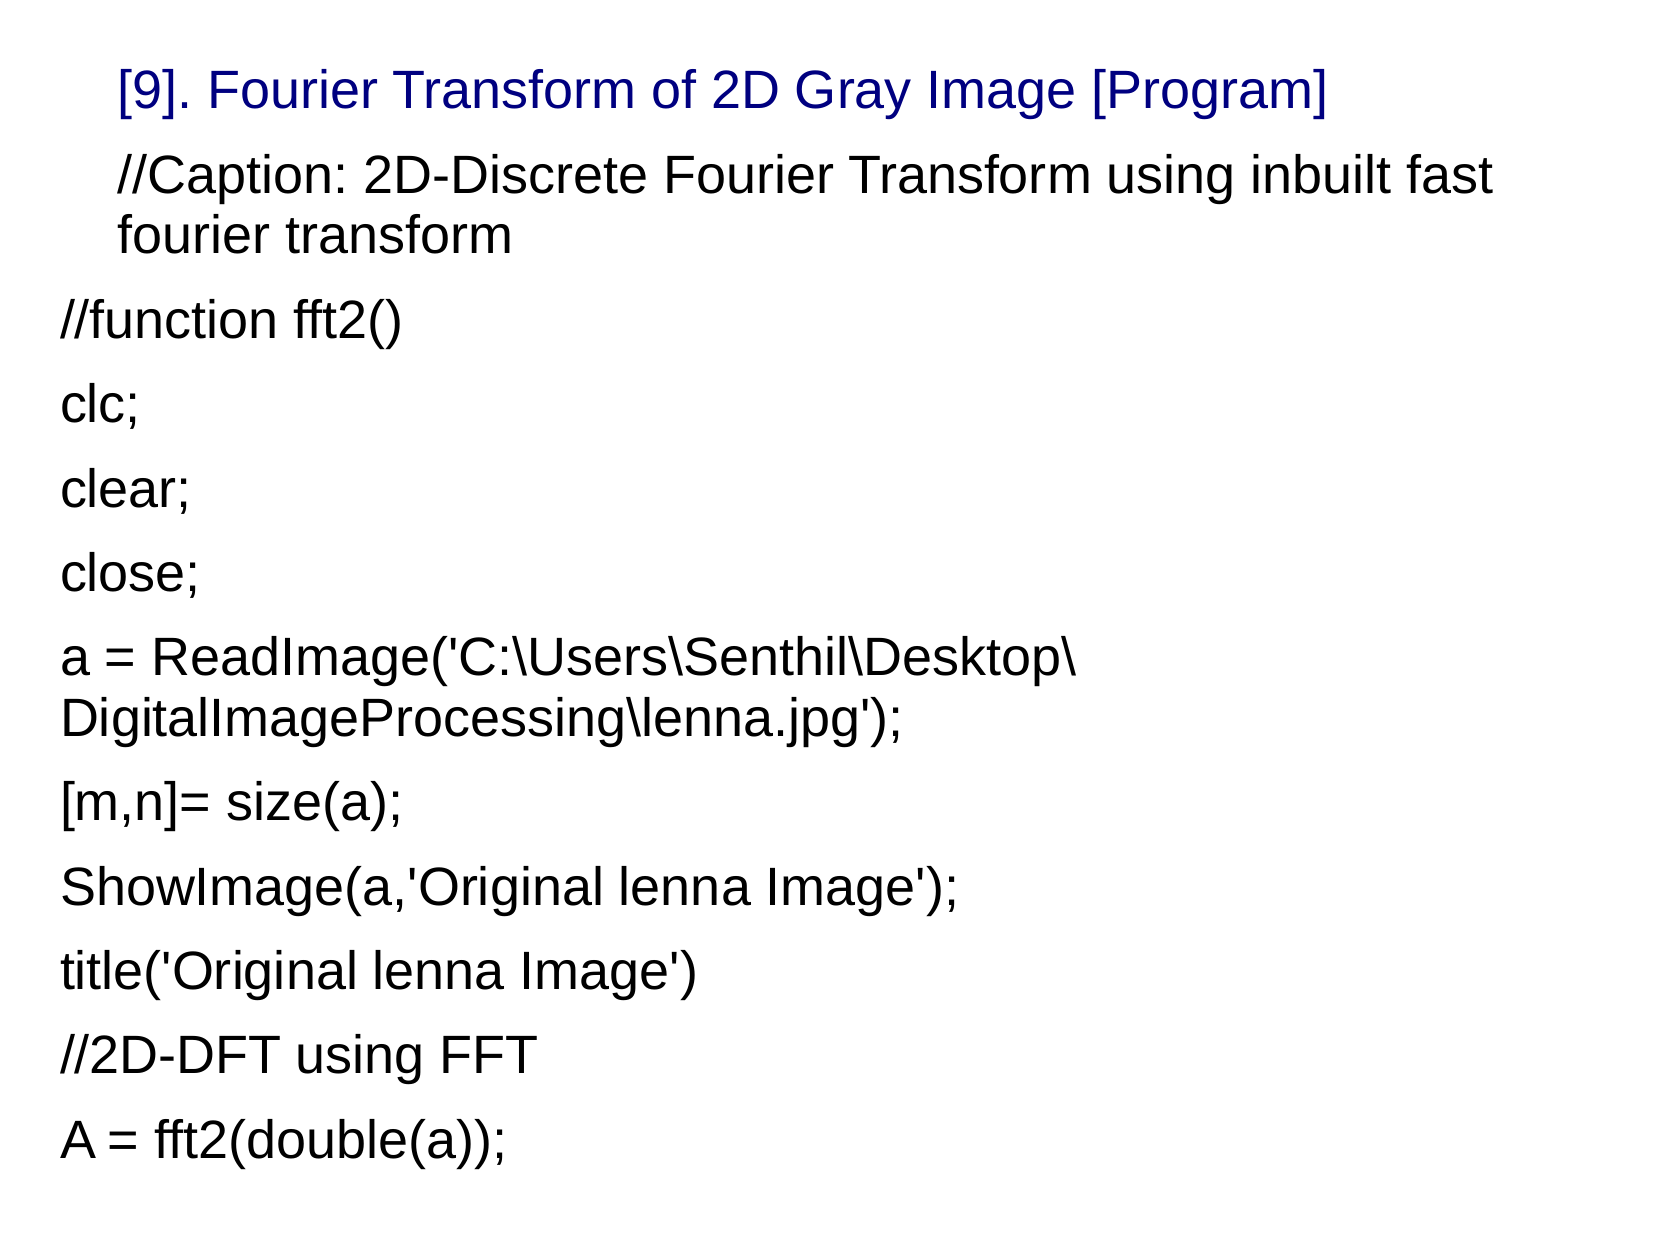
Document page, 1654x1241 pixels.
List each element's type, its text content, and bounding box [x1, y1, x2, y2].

list [9]. Fourier Transform of 2D Gray Image [Program] //Caption: 2D-Discrete Fourier Transform using inbuilt fast fourier transform //function fft2() clc; clear; close; a = ReadImage('C:\Users\Senthil\Desktop\DigitalImageProcessing\lenna.jpg'); [m,n]= size(a); ShowImage(a,'Original lenna Image'); title('Original lenna Image') //2D-DFT using FFT A = fft2(double(a)); [60, 60, 1606, 1171]
